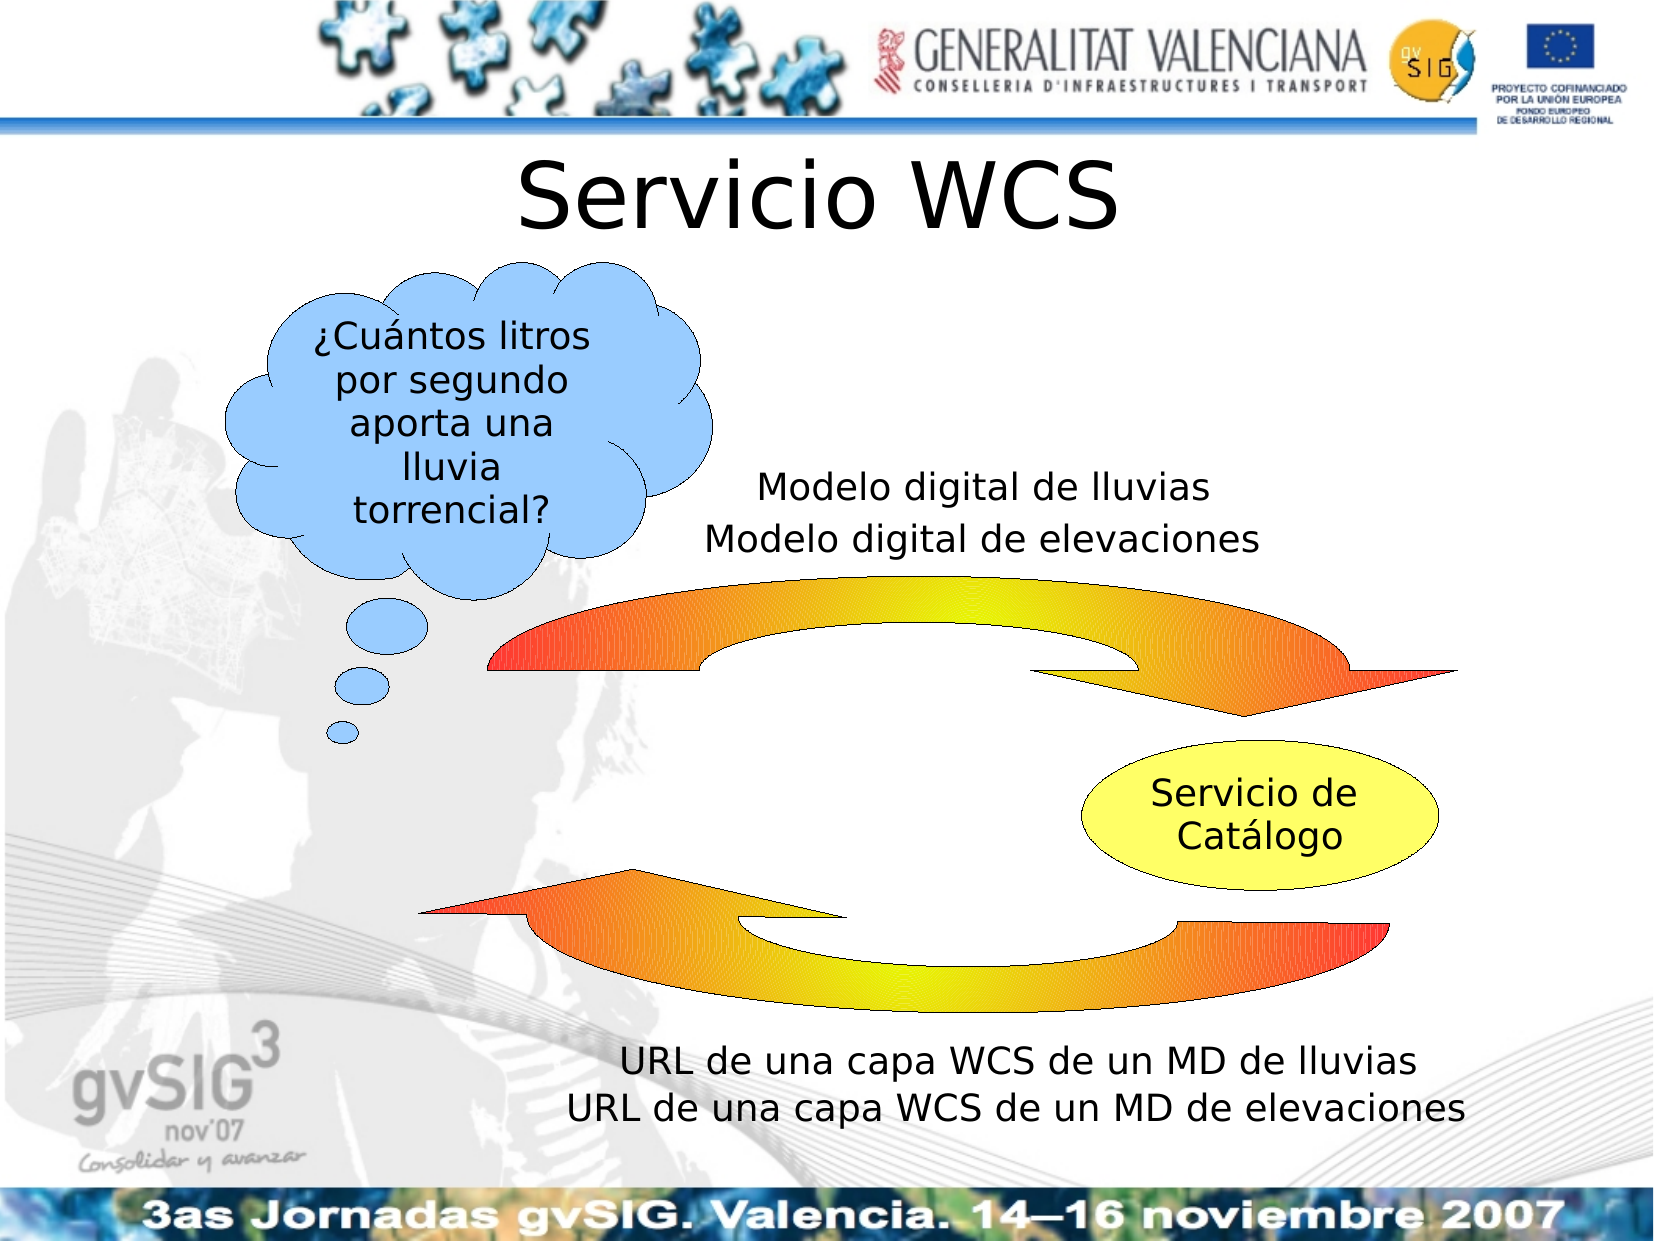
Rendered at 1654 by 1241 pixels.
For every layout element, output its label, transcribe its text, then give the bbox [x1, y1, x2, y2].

text_box [418, 869, 1390, 1013]
text_box URL de una capa WCS de un MD de lluvias [604, 1032, 1434, 1079]
text_box Modelo digital de lluvias [741, 457, 1227, 517]
text_box URL de una capa WCS de un MD de elevaciones [551, 1079, 1483, 1138]
text_box [487, 576, 1458, 717]
picture [0, 0, 1654, 1241]
text_box ¿Cuántos litros por segundo aporta una lluvia torrencial? [346, 598, 428, 655]
text_box Modelo digital de elevaciones [689, 510, 1276, 569]
text_box ¿Cuántos litros por segundo aporta una lluvia torrencial? [225, 262, 713, 601]
text_box ¿Cuántos litros por segundo aporta una lluvia torrencial? [334, 667, 390, 705]
text_box Servicio de Catálogo [1081, 740, 1439, 891]
title Servicio WCS [75, 92, 1563, 301]
